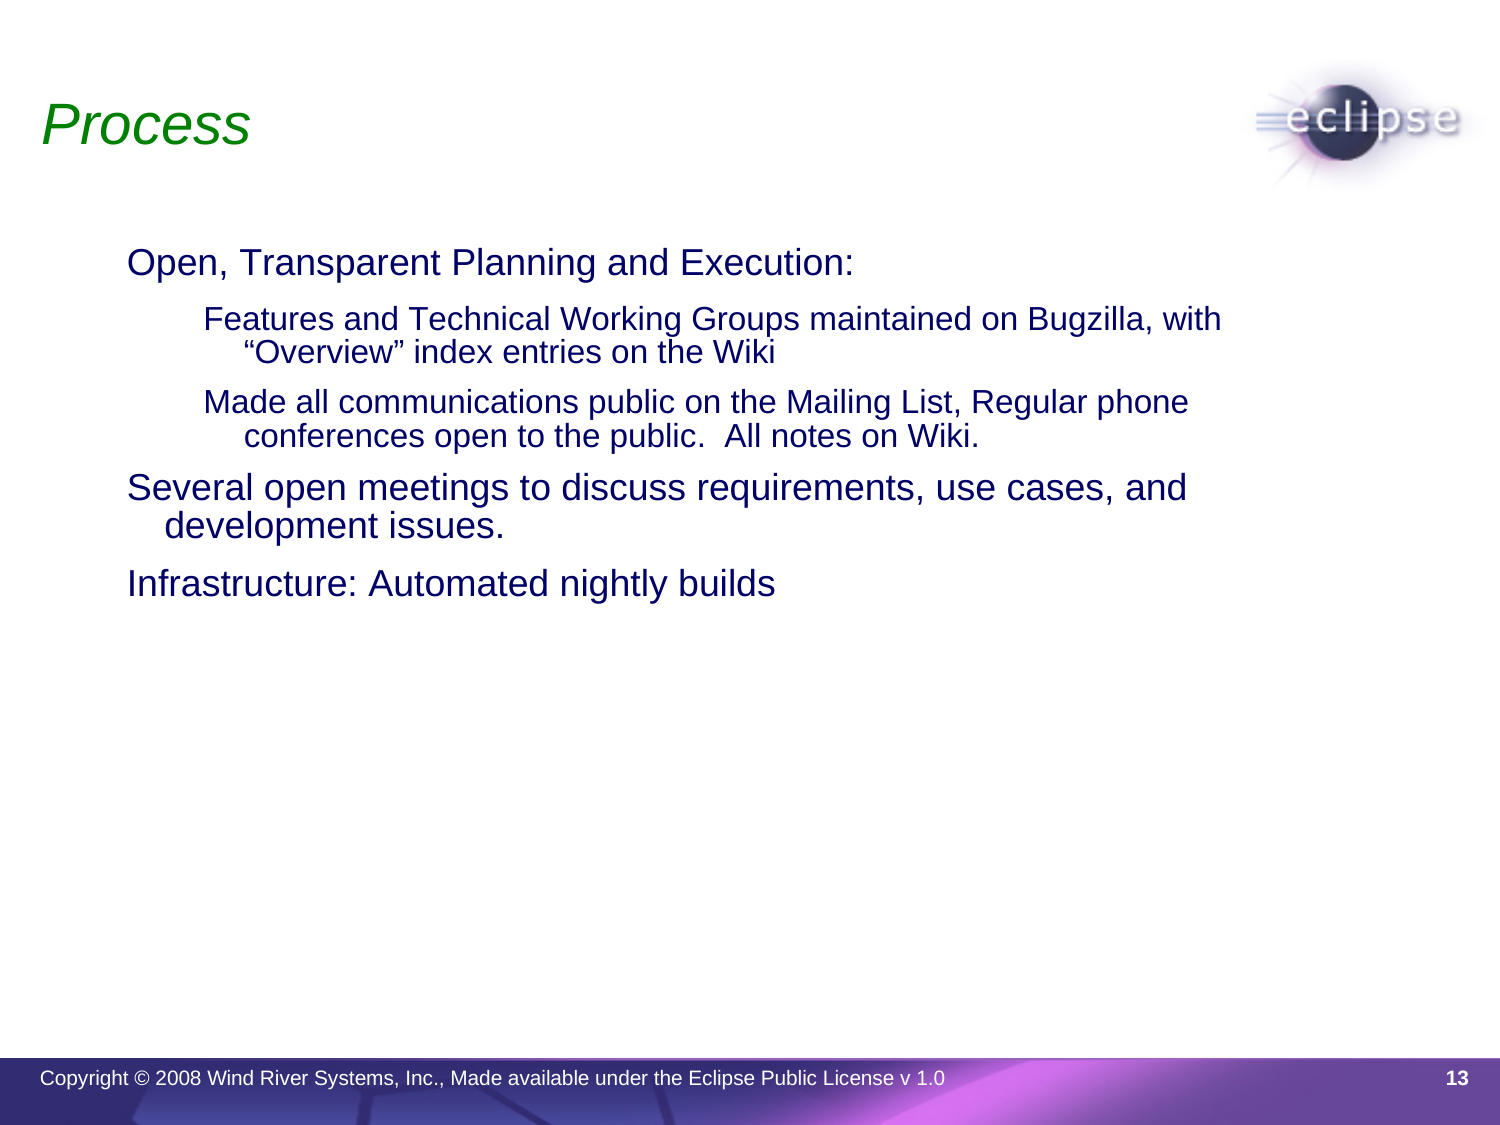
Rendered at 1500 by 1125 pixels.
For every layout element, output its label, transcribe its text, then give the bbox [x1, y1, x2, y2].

list Open, Transparent Planning and Execution: Features and Technical Working Groups maintained on Bugzilla, with “Overview” index entries on the Wiki Made all communications public on the Mailing List, Regular phone conferences open to the public. All notes on Wiki. Several open meetings to discuss requirements, use cases, and development issues. Infrastructure: Automated nightly builds [112, 237, 1388, 938]
picture [0, 1058, 1500, 1125]
picture [1222, 60, 1500, 191]
text_box <number> [1133, 1059, 1484, 1100]
title Process [26, 90, 1223, 172]
